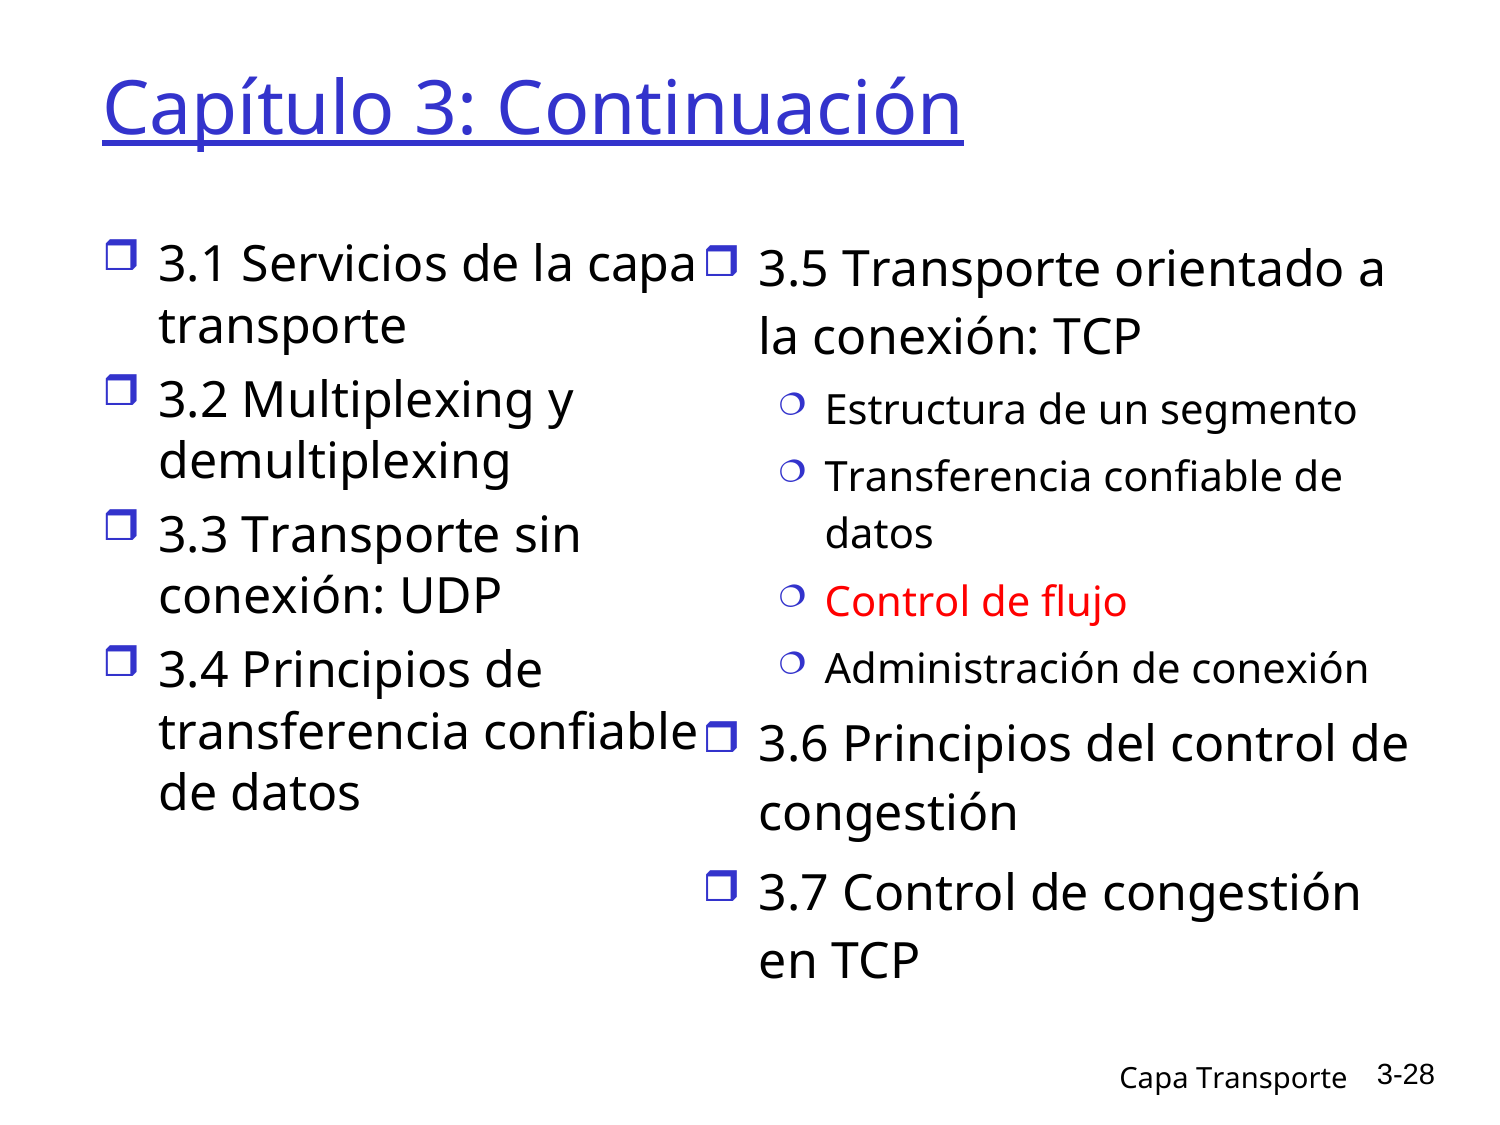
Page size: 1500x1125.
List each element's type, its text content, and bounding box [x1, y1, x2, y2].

list 3.1 Servicios de la capa transporte 3.2 Multiplexing y demultiplexing 3.3 Transporte sin conexión: UDP 3.4 Principios de transferencia confiable de datos [87, 224, 687, 983]
list 3.5 Transporte orientado a la conexión: TCP Estructura de un segmento Transferencia confiable de datos Control de flujo Administración de conexión 3.6 Principios del control de congestión 3.7 Control de congestión en TCP [687, 224, 1426, 983]
title Capítulo 3: Continuación [87, 15, 1426, 196]
